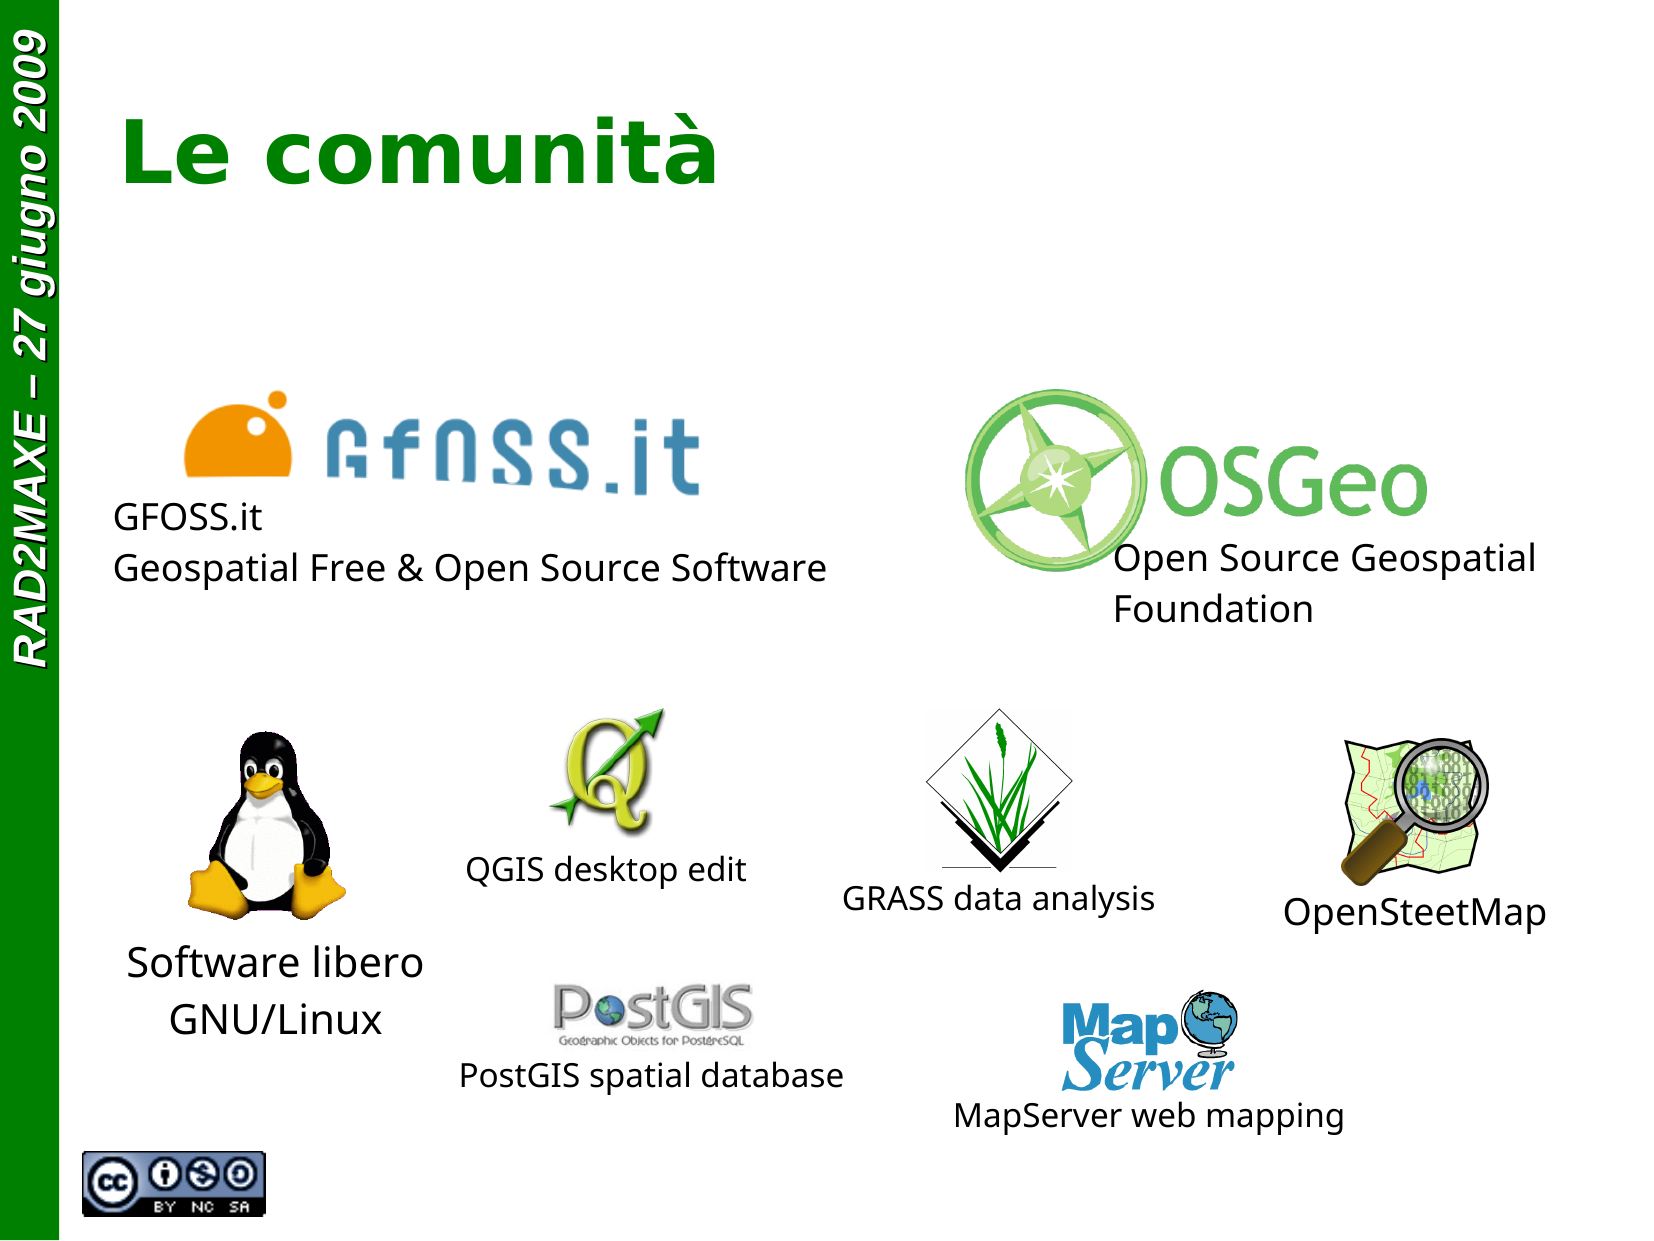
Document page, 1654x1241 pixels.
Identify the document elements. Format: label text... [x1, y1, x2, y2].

picture [547, 705, 666, 839]
picture [1060, 986, 1238, 1092]
list OpenSteetMap [1275, 885, 1555, 930]
picture [172, 708, 379, 932]
list GFOSS.it Geospatial Free & Open Source Software [112, 490, 882, 621]
title Le comunità [118, 56, 1365, 249]
picture [548, 979, 756, 1051]
list Software libero GNU/Linux [116, 932, 435, 1030]
picture [907, 354, 1498, 618]
picture [177, 383, 709, 490]
list Open Source Geospatial Foundation [1112, 531, 1567, 619]
list QGIS desktop edit [456, 845, 757, 885]
picture [82, 1151, 266, 1217]
picture [1341, 738, 1489, 885]
list MapServer web mapping [941, 1092, 1358, 1132]
list PostGIS spatial database [445, 1052, 859, 1092]
picture [925, 708, 1073, 873]
list GRASS data analysis [826, 875, 1172, 914]
